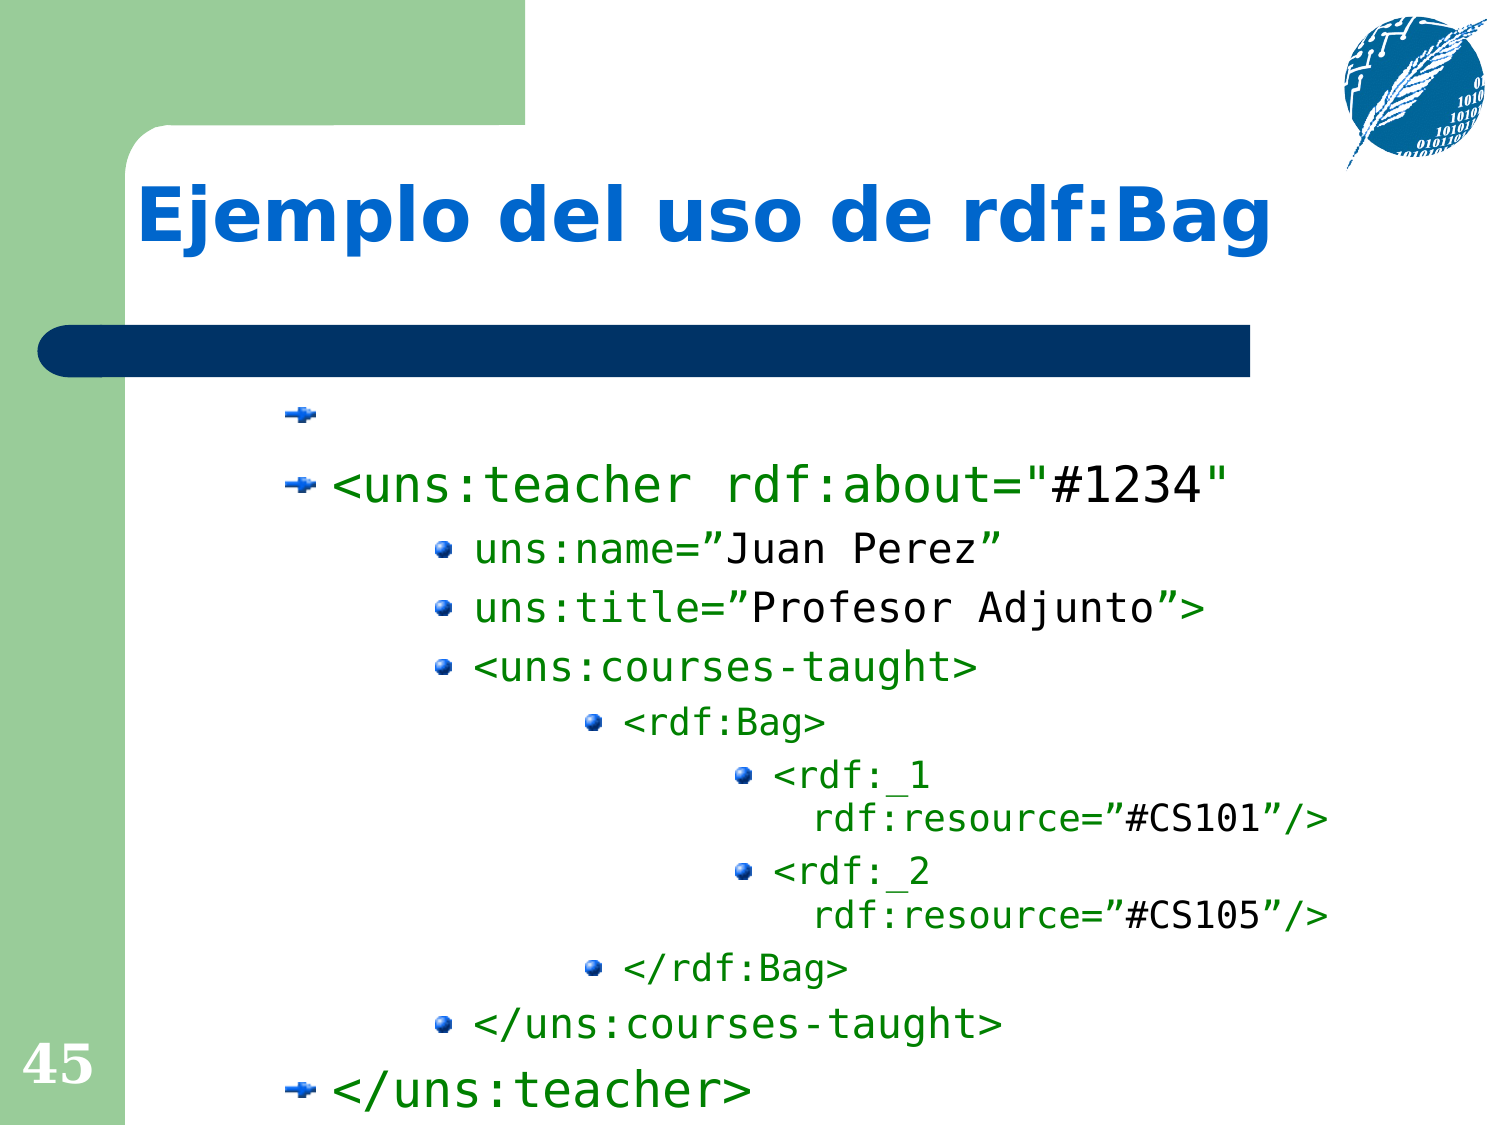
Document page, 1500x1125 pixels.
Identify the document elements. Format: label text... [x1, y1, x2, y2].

picture [1341, 15, 1487, 172]
picture [1433, 139, 1440, 147]
list <uns:teacher rdf:about="#1234" uns:name=”Juan Perez” uns:title=”Profesor Adjunto”> <uns:courses-taught> <rdf:Bag> <rdf:_1 rdf:resource=”#CS101”/> <rdf:_2 rdf:resource=”#CS105”/> </rdf:Bag> </uns:courses-taught> </uns:teacher> [135, 385, 1398, 1107]
picture [1416, 140, 1425, 149]
picture [1427, 138, 1431, 148]
picture [1436, 127, 1450, 136]
title Ejemplo del uso de rdf:Bag [135, 135, 1412, 301]
